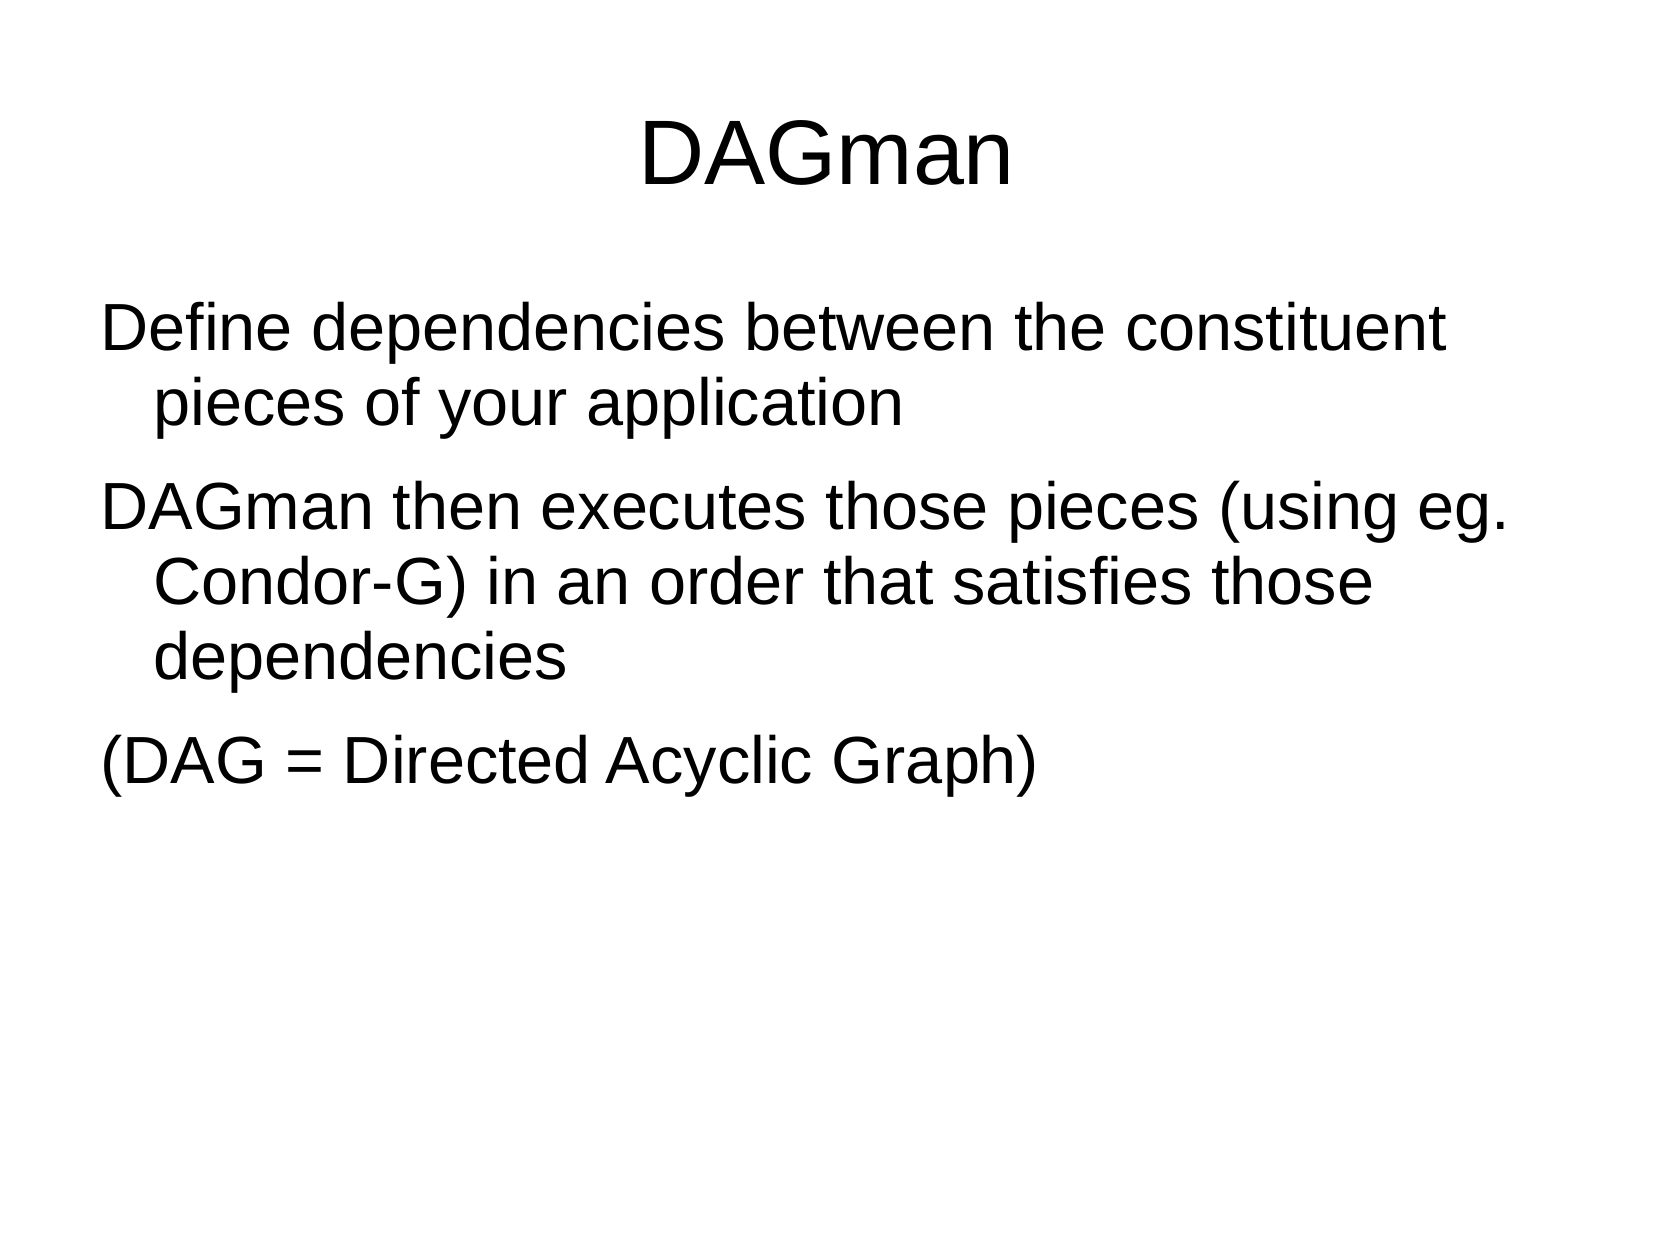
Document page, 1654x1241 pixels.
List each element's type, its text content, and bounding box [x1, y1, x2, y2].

title DAGman [82, 56, 1571, 250]
list Define dependencies between the constituent pieces of your application DAGman then executes those pieces (using eg. Condor-G) in an order that satisfies those dependencies (DAG = Directed Acyclic Graph) [82, 290, 1571, 1094]
